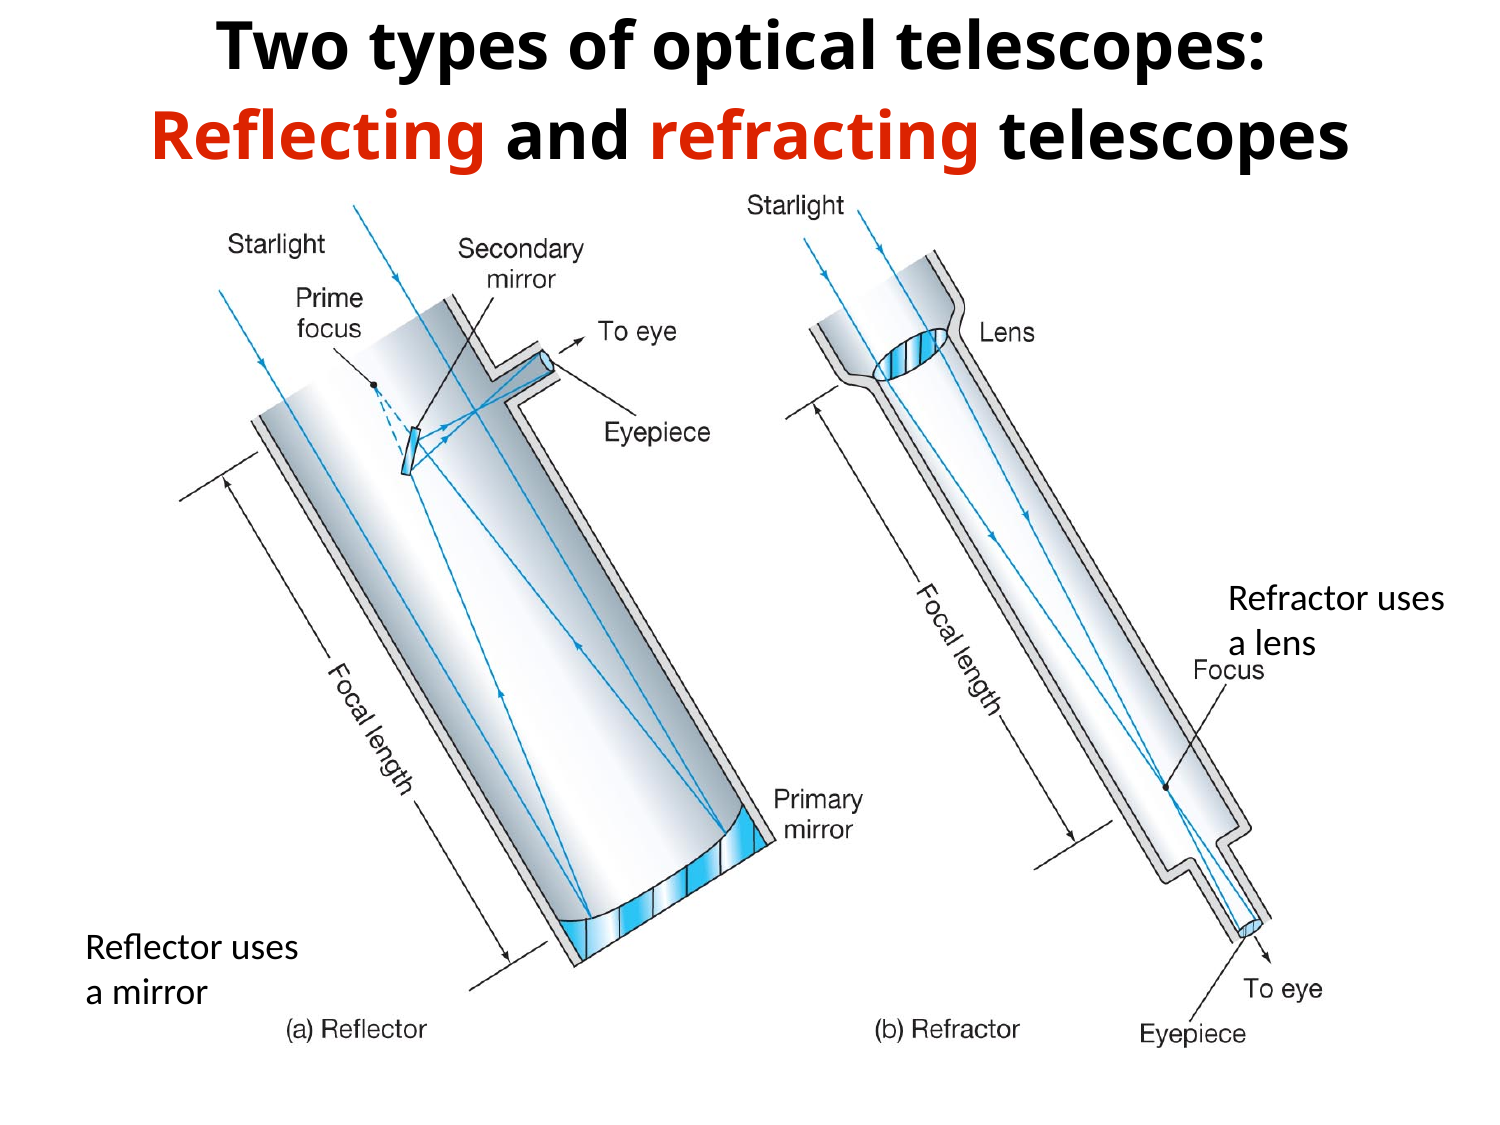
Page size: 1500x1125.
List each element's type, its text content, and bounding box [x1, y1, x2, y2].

text_box Refractor uses a lens [1213, 565, 1482, 671]
text_box Reflector uses a mirror [70, 914, 339, 1020]
title Two types of optical telescopes: Reflecting and refracting telescopes [37, 10, 1463, 167]
picture [173, 187, 1327, 1051]
